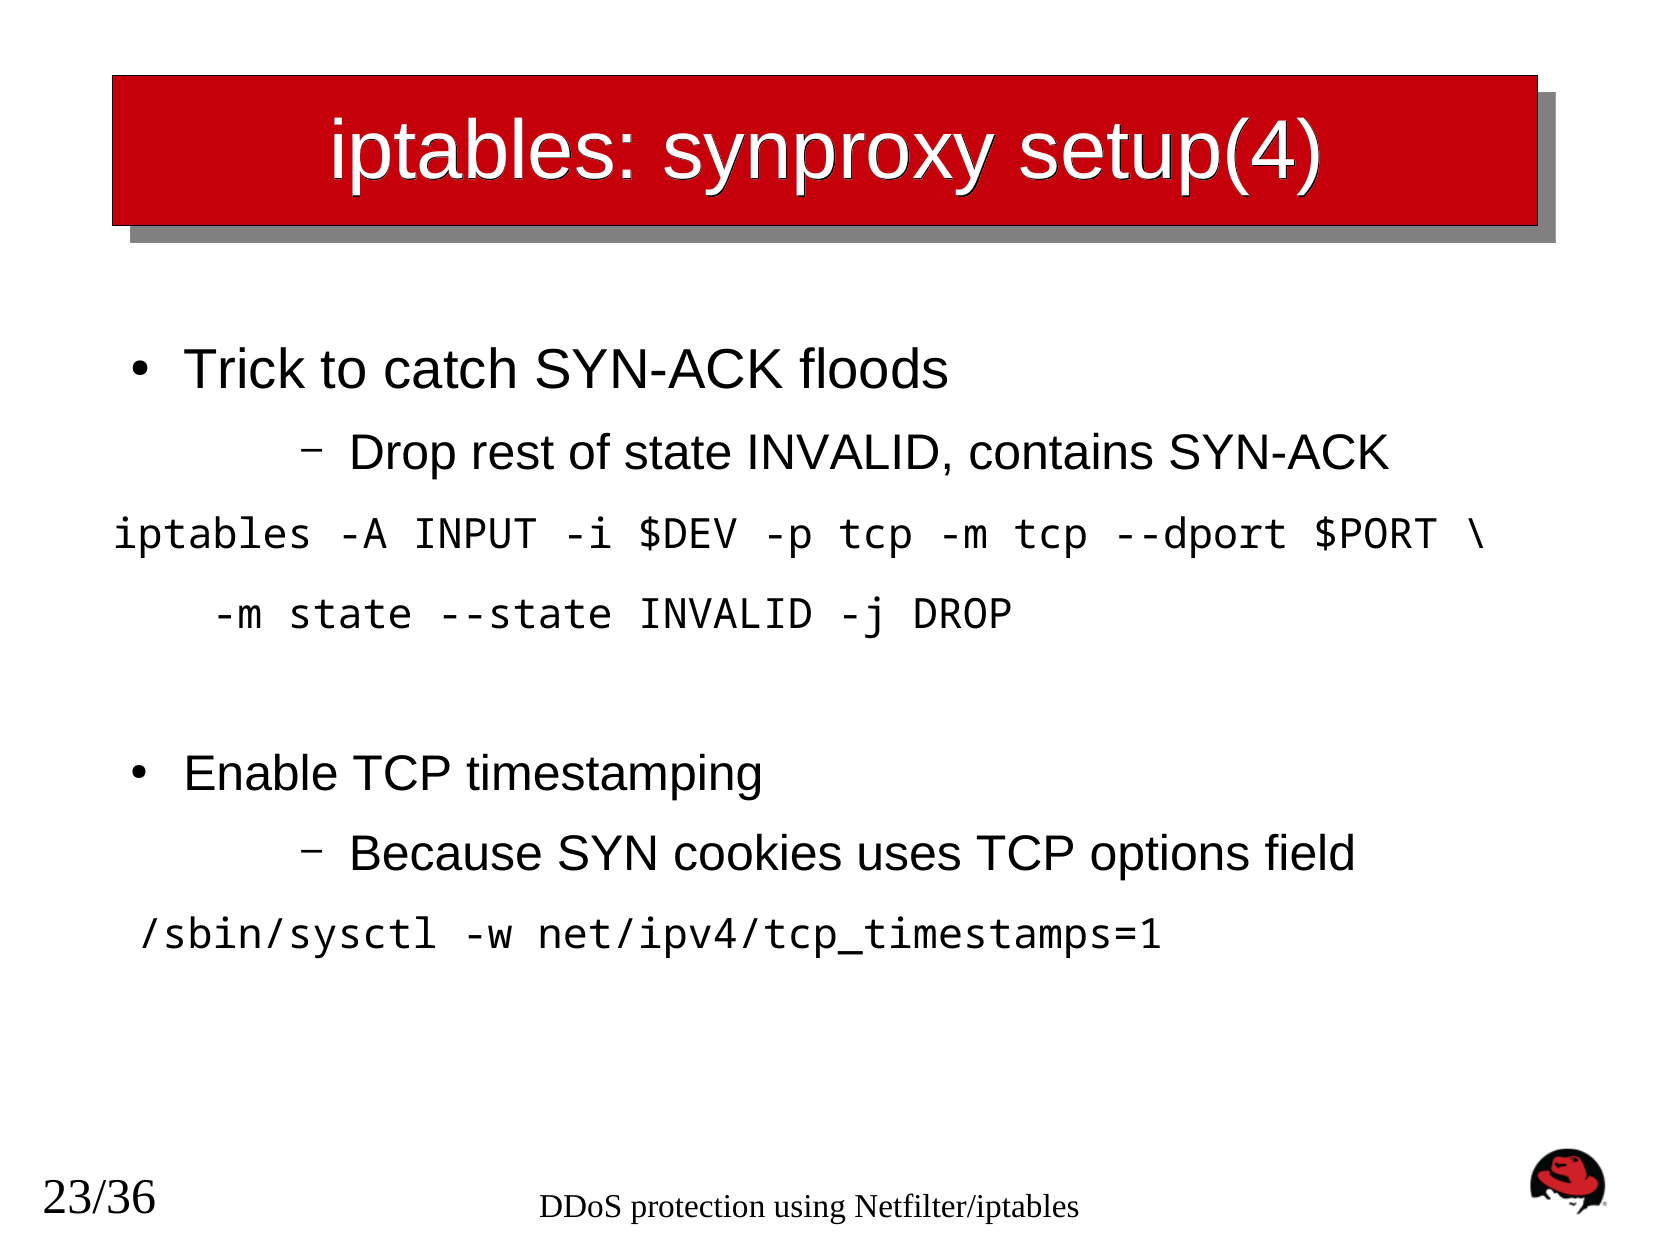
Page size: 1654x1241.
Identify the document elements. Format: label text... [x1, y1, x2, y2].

title iptables: synproxy setup(4) [116, 75, 1538, 226]
list Trick to catch SYN-ACK floods Drop rest of state INVALID, contains SYN-ACK iptables -A INPUT -i $DEV -p tcp -m tcp --dport $PORT \ -m state --state INVALID -j DROP Enable TCP timestamping Because SYN cookies uses TCP options field /sbin/sysctl -w net/ipv4/tcp_timestamps=1 [112, 337, 1538, 1126]
picture [1529, 1146, 1613, 1224]
